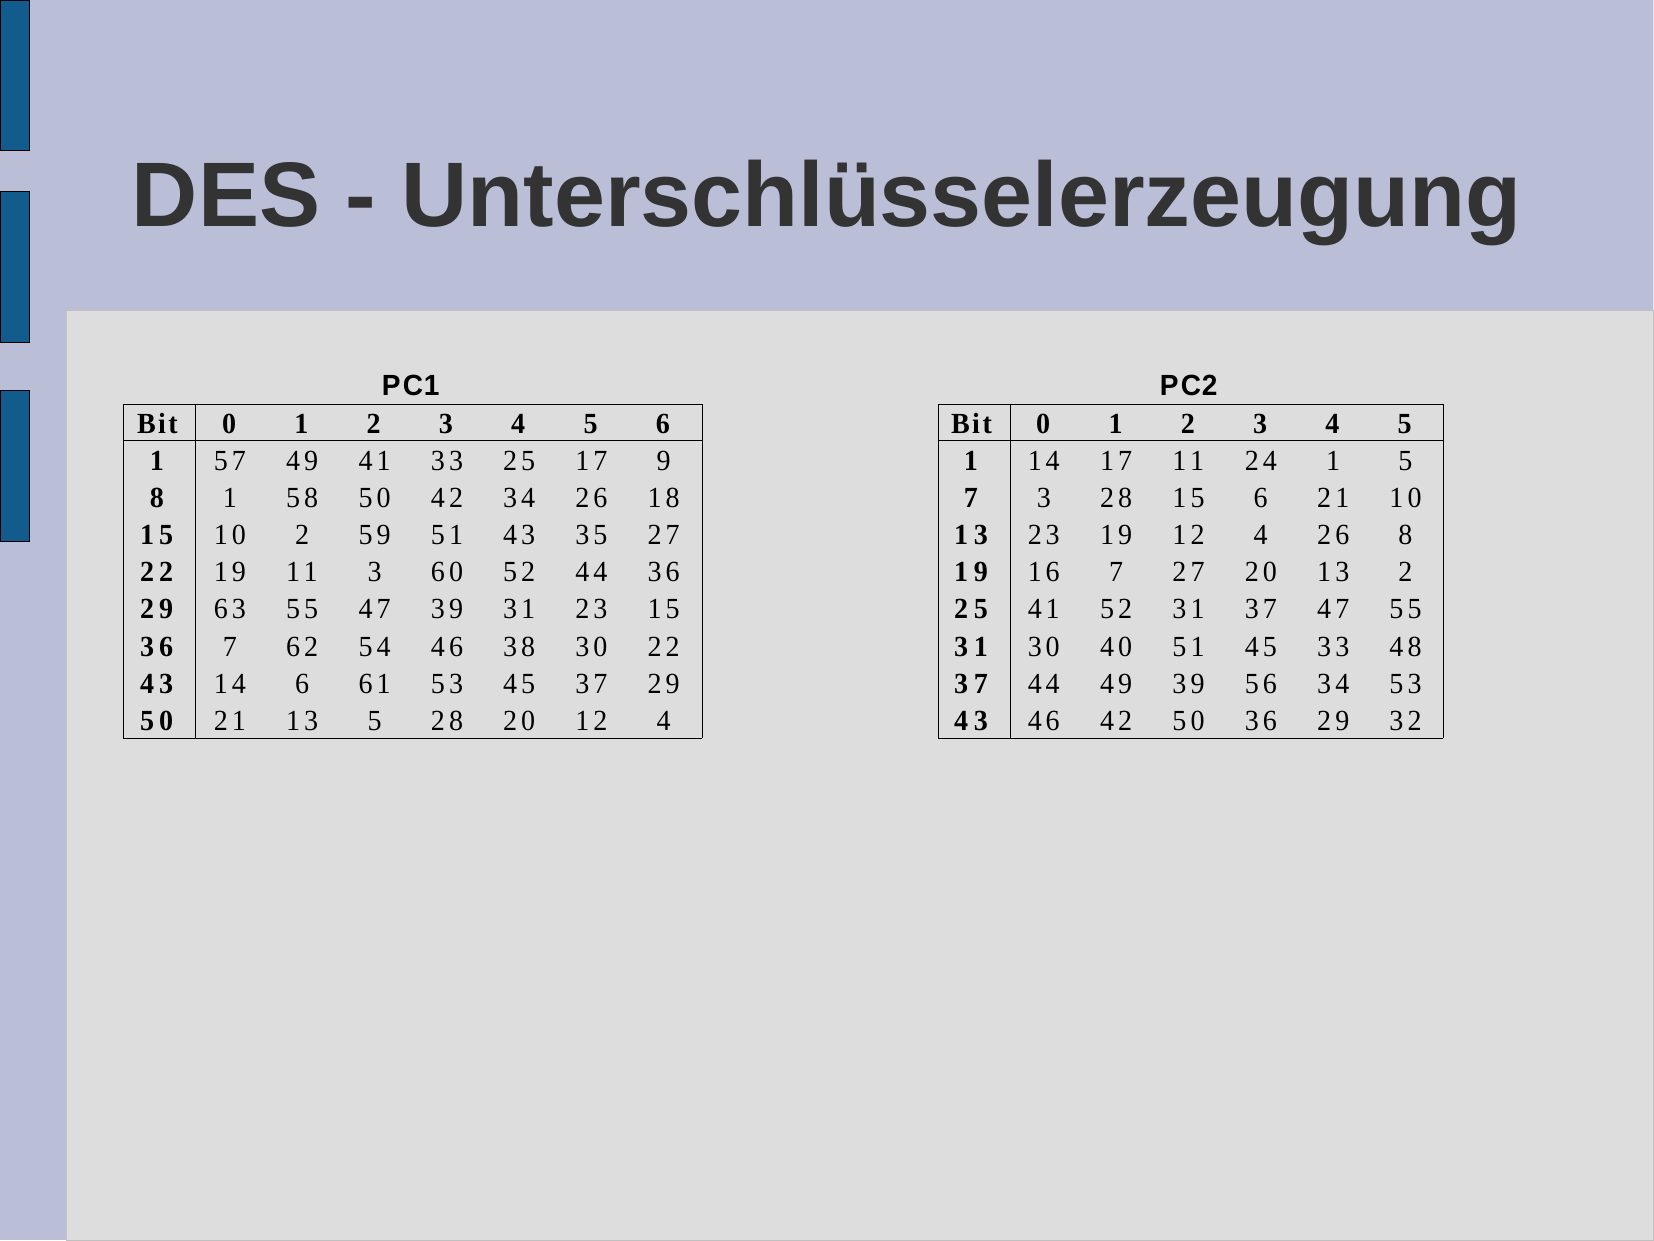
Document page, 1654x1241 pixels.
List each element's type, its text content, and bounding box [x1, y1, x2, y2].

chart [121, 344, 1519, 1124]
title DES - Unterschlüsselerzeugung [121, 91, 1534, 299]
